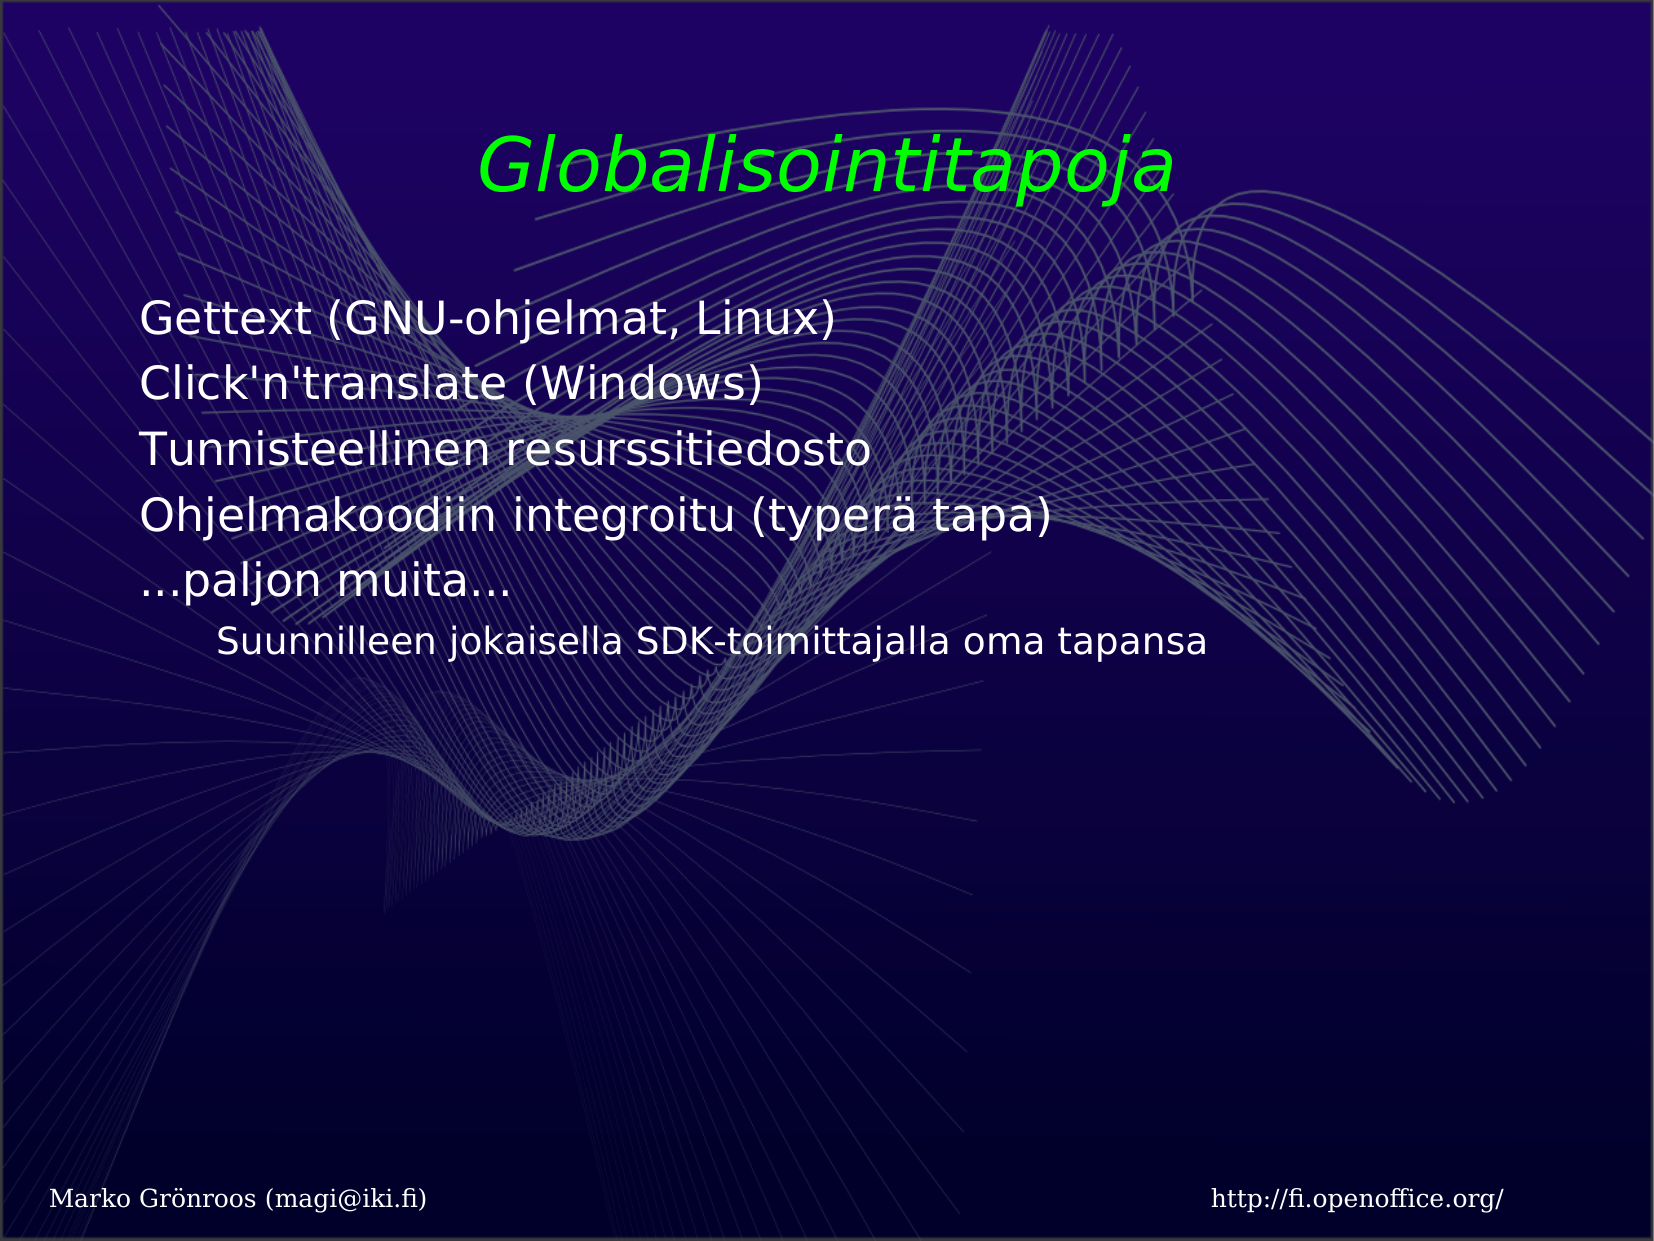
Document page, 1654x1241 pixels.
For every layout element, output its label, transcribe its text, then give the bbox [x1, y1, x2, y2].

picture [0, 0, 1654, 1241]
title Globalisointitapoja [121, 61, 1534, 269]
list Gettext (GNU-ohjelmat, Linux) Click'n'translate (Windows) Tunnisteellinen resurssitiedosto Ohjelmakoodiin integroitu (typerä tapa) ...paljon muita... Suunnilleen jokaisella SDK-toimittajalla oma tapansa [121, 291, 1534, 1166]
